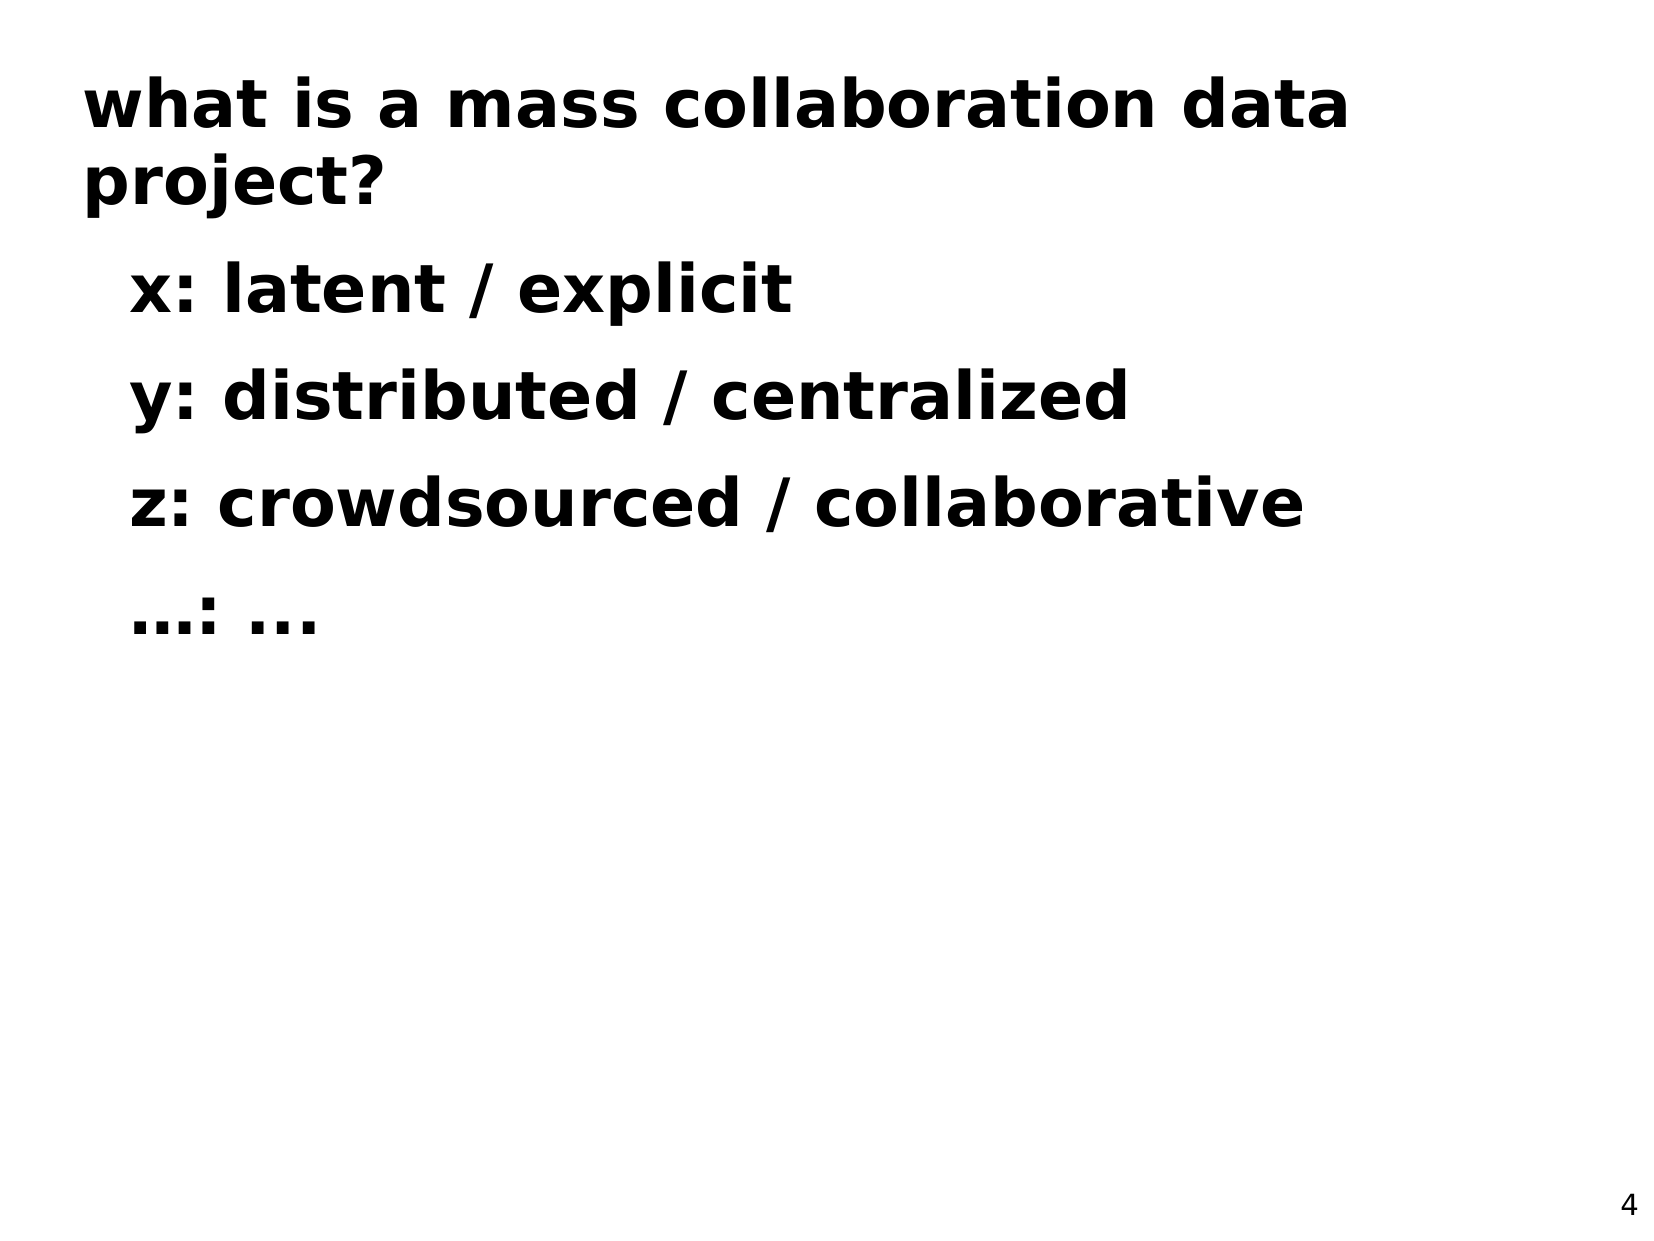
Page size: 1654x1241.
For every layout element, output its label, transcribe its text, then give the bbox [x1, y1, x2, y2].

list what is a mass collaboration data project? x: latent / explicit y: distributed / centralized z: crowdsourced / collaborative …: ... [82, 65, 1571, 1062]
